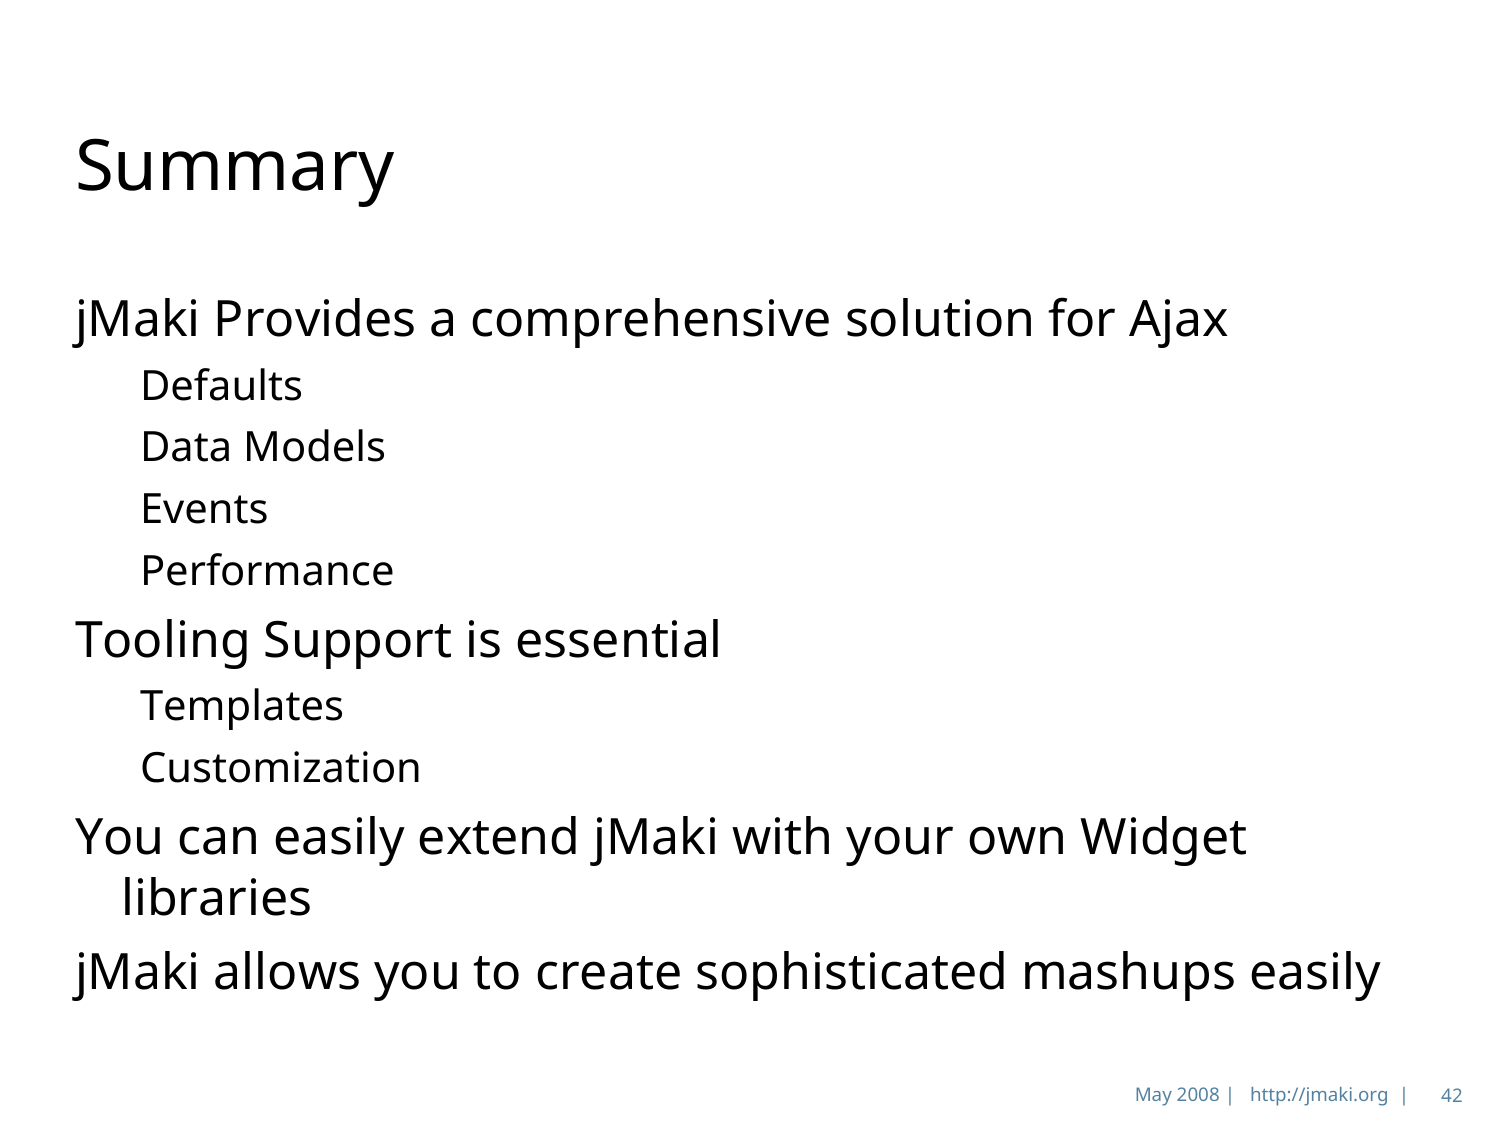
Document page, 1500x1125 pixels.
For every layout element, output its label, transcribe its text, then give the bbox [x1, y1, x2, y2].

list jMaki Provides a comprehensive solution for Ajax Defaults Data Models Events Performance Tooling Support is essential Templates Customization You can easily extend jMaki with your own Widget libraries jMaki allows you to create sophisticated mashups easily [75, 287, 1426, 1005]
title Summary [75, 124, 1426, 287]
